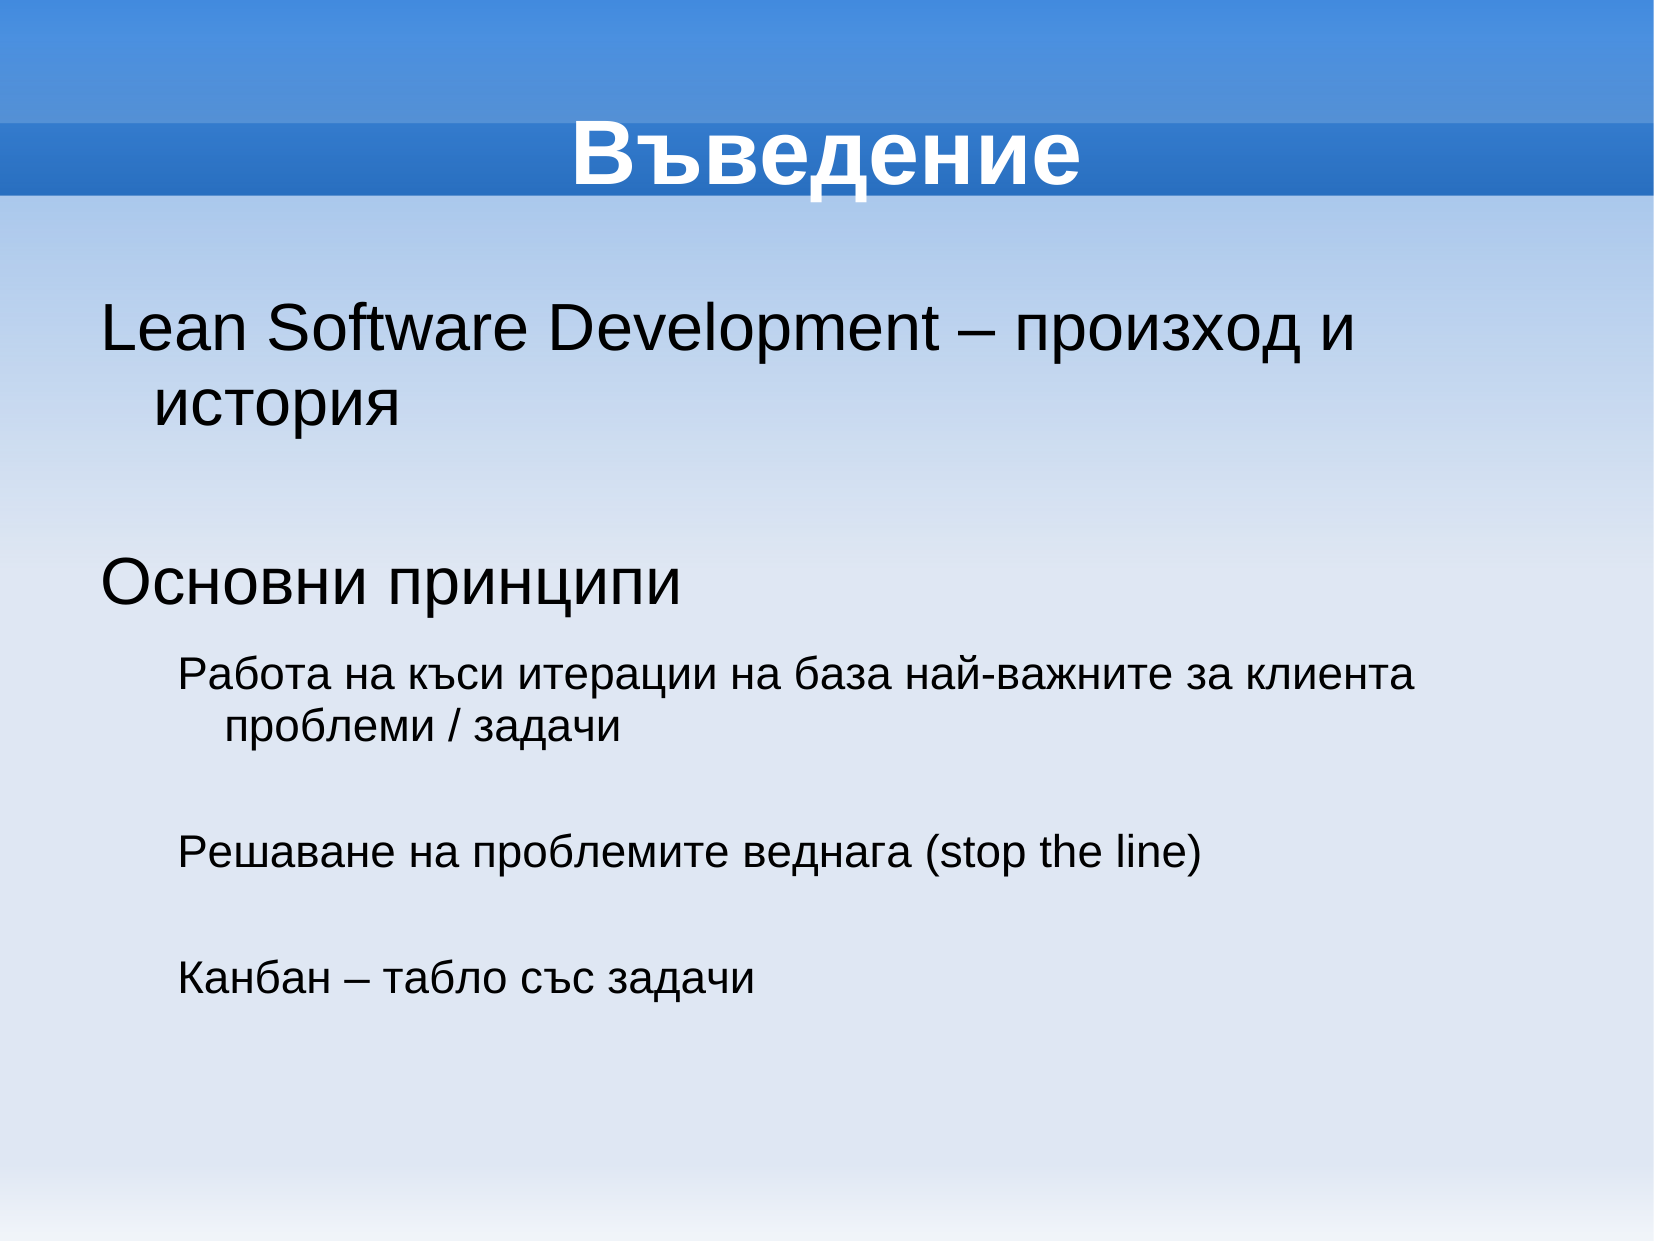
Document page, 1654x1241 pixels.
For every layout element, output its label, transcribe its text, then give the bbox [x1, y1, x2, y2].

picture [0, 0, 1654, 1241]
title Въведение [82, 56, 1571, 250]
list Lean Software Development – произход и история Основни принципи Работа на къси итерации на база най-важните за клиента проблеми / задачи Решаване на проблемите веднага (stop the line) Канбан – табло със задачи [82, 290, 1571, 1109]
